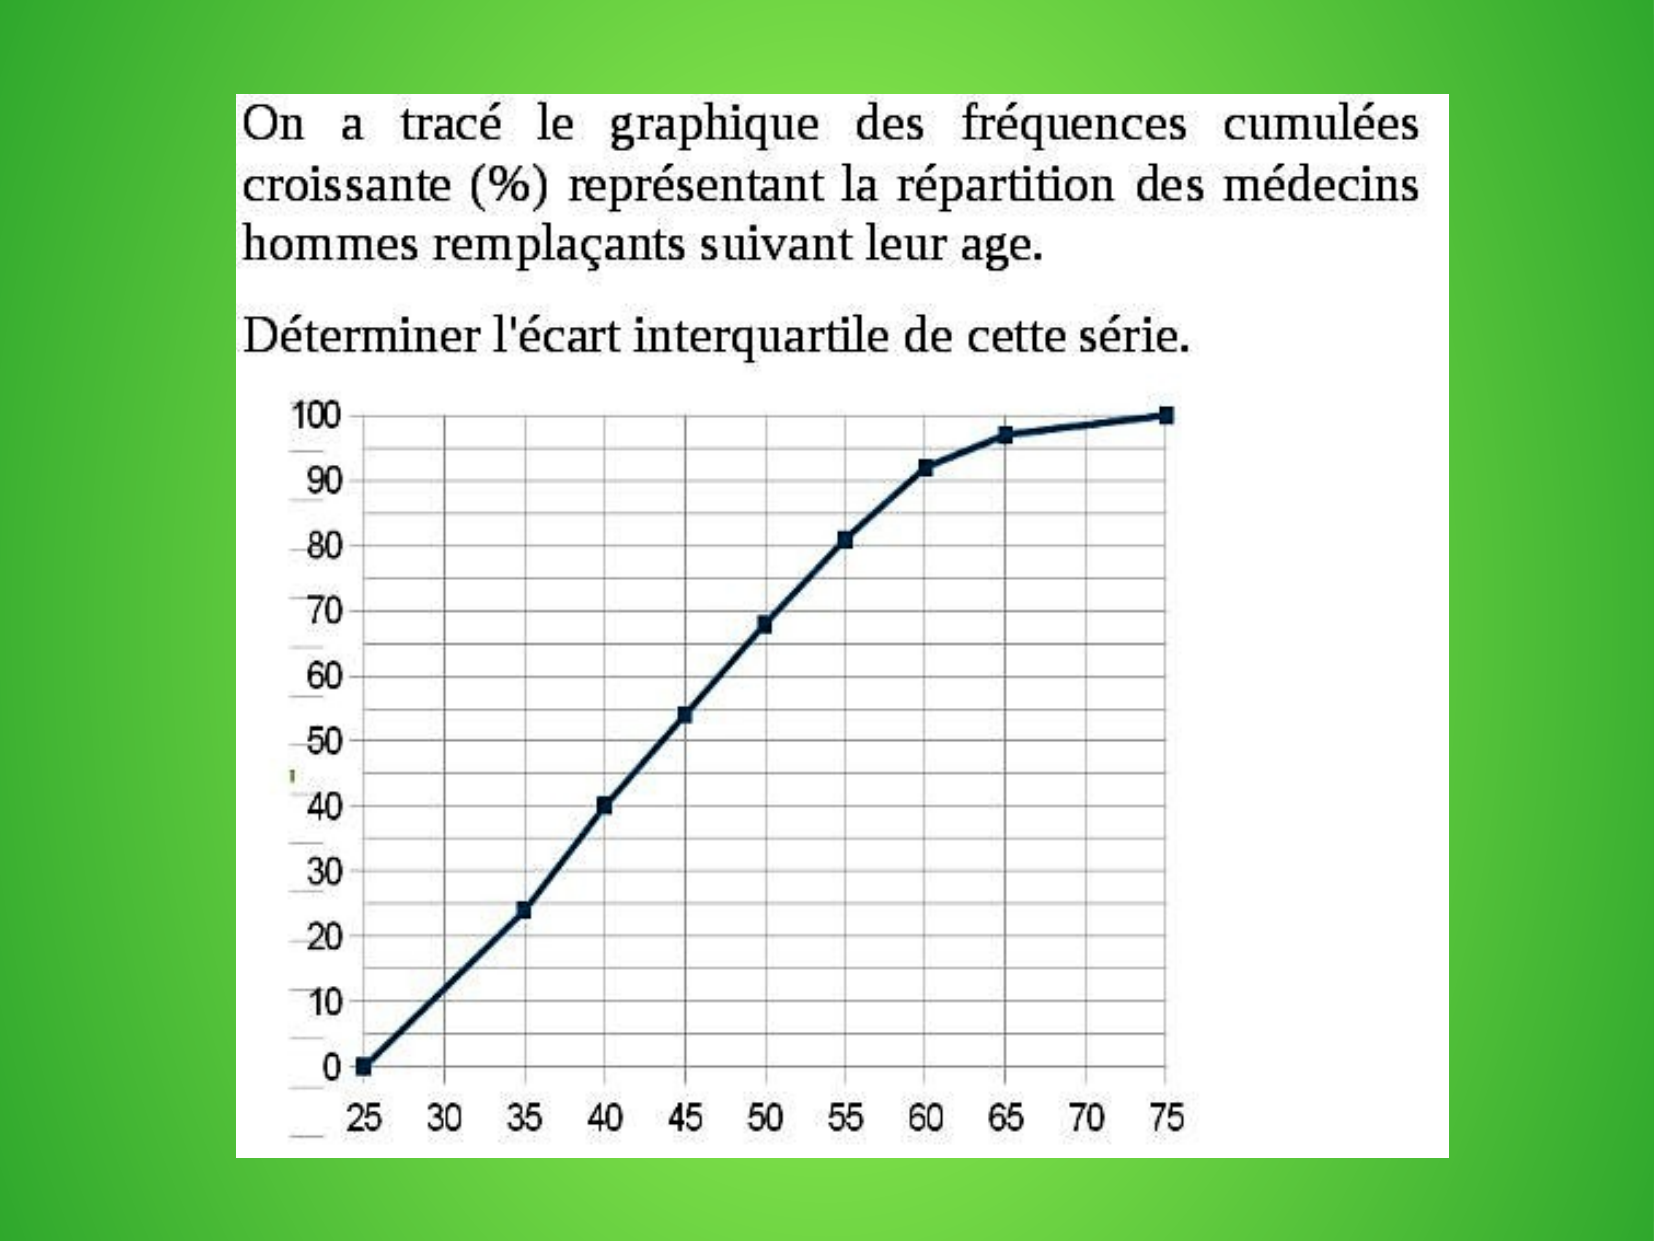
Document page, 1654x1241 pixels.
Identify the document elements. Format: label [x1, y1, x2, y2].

picture [236, 94, 1449, 1158]
